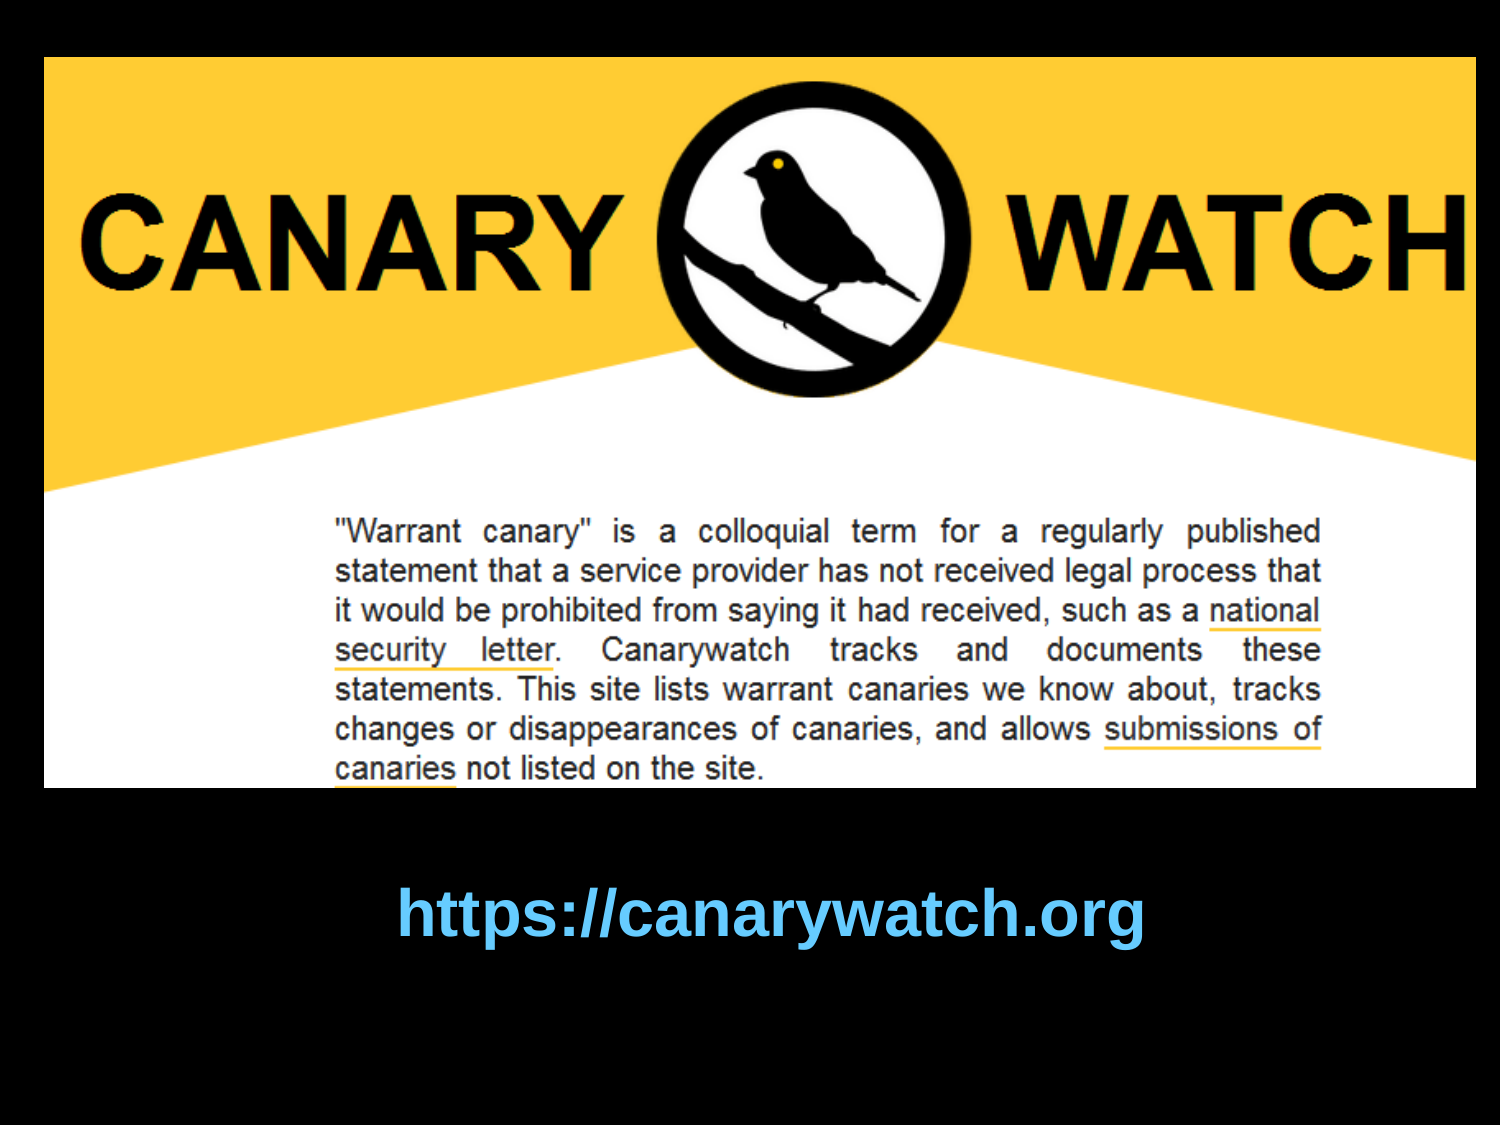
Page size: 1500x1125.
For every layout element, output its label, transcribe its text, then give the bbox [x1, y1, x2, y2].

picture [44, 57, 1476, 788]
text_box https://canarywatch.org [349, 862, 1213, 958]
